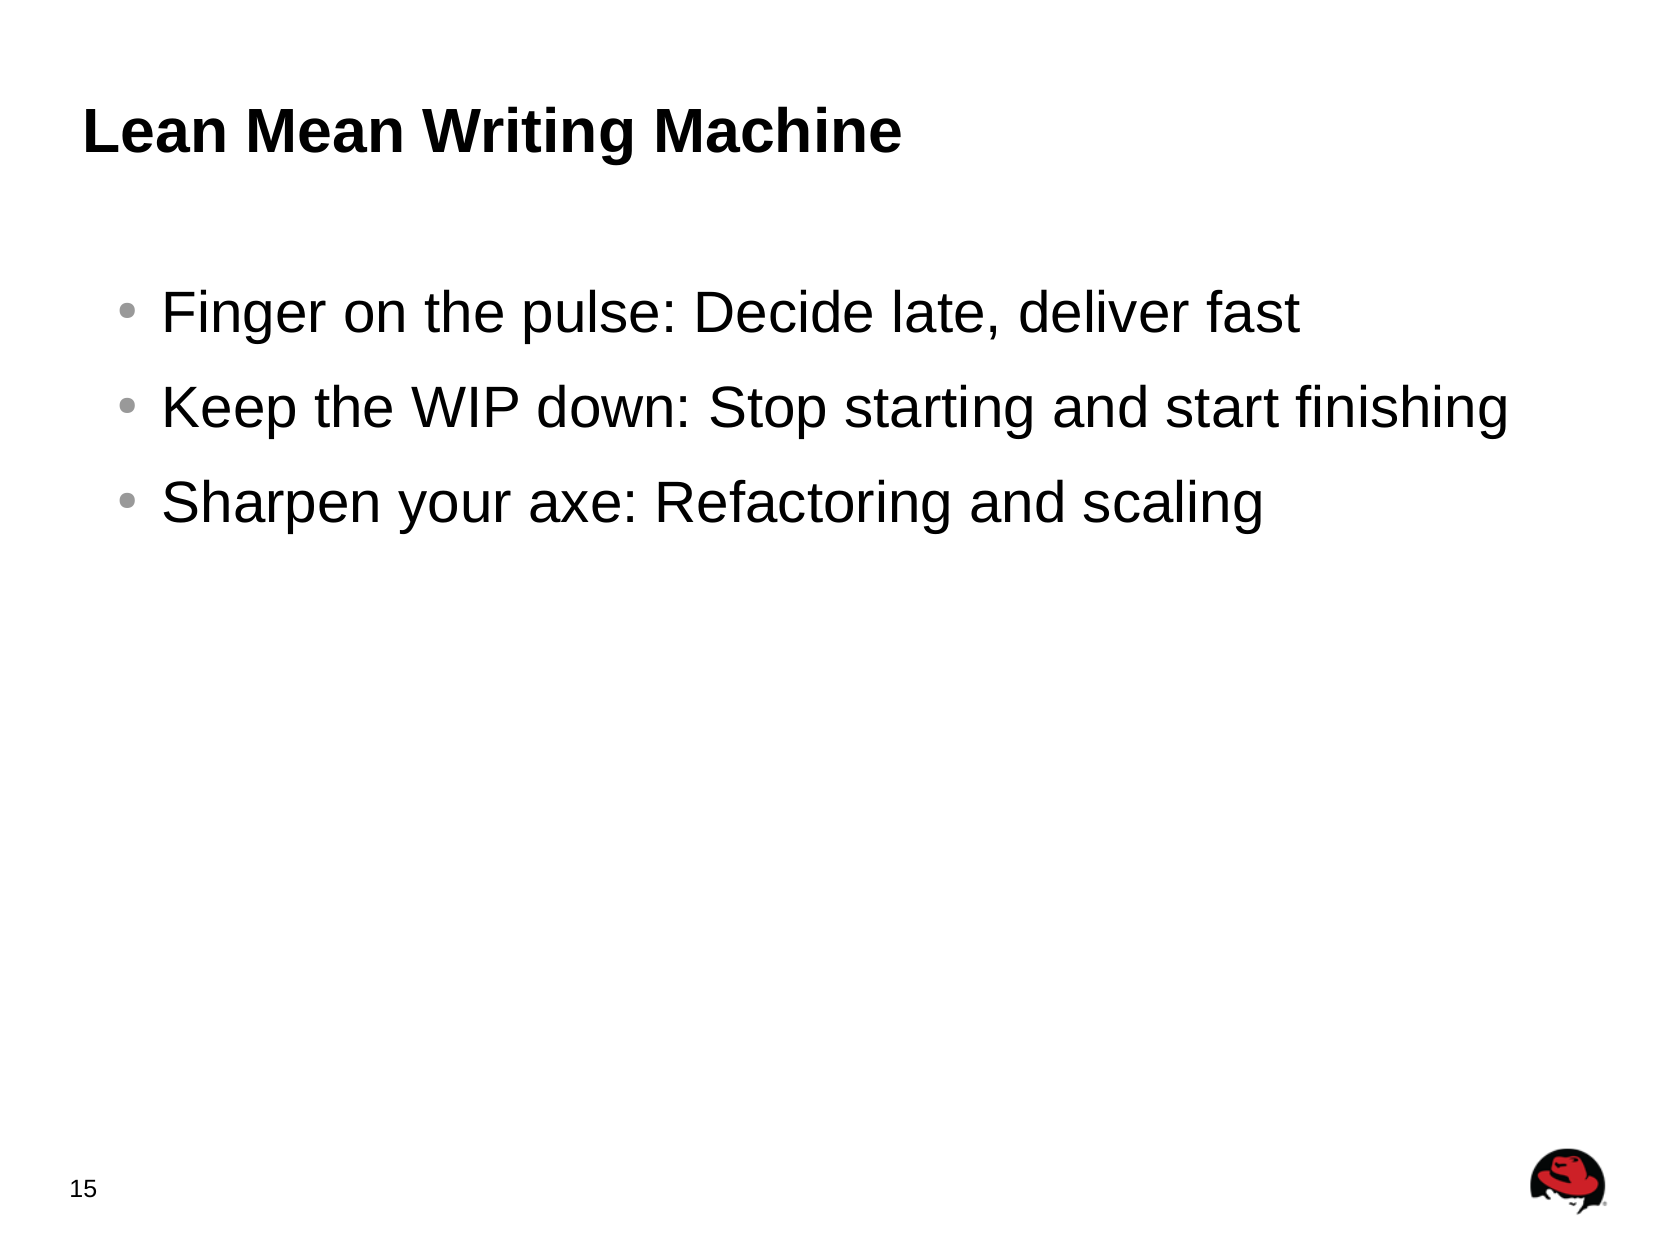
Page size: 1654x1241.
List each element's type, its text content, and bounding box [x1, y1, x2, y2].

title Lean Mean Writing Machine [82, 37, 1571, 226]
list Finger on the pulse: Decide late, deliver fast Keep the WIP down: Stop starting and start finishing Sharpen your axe: Refactoring and scaling [86, 280, 1576, 1074]
picture [1529, 1146, 1613, 1224]
